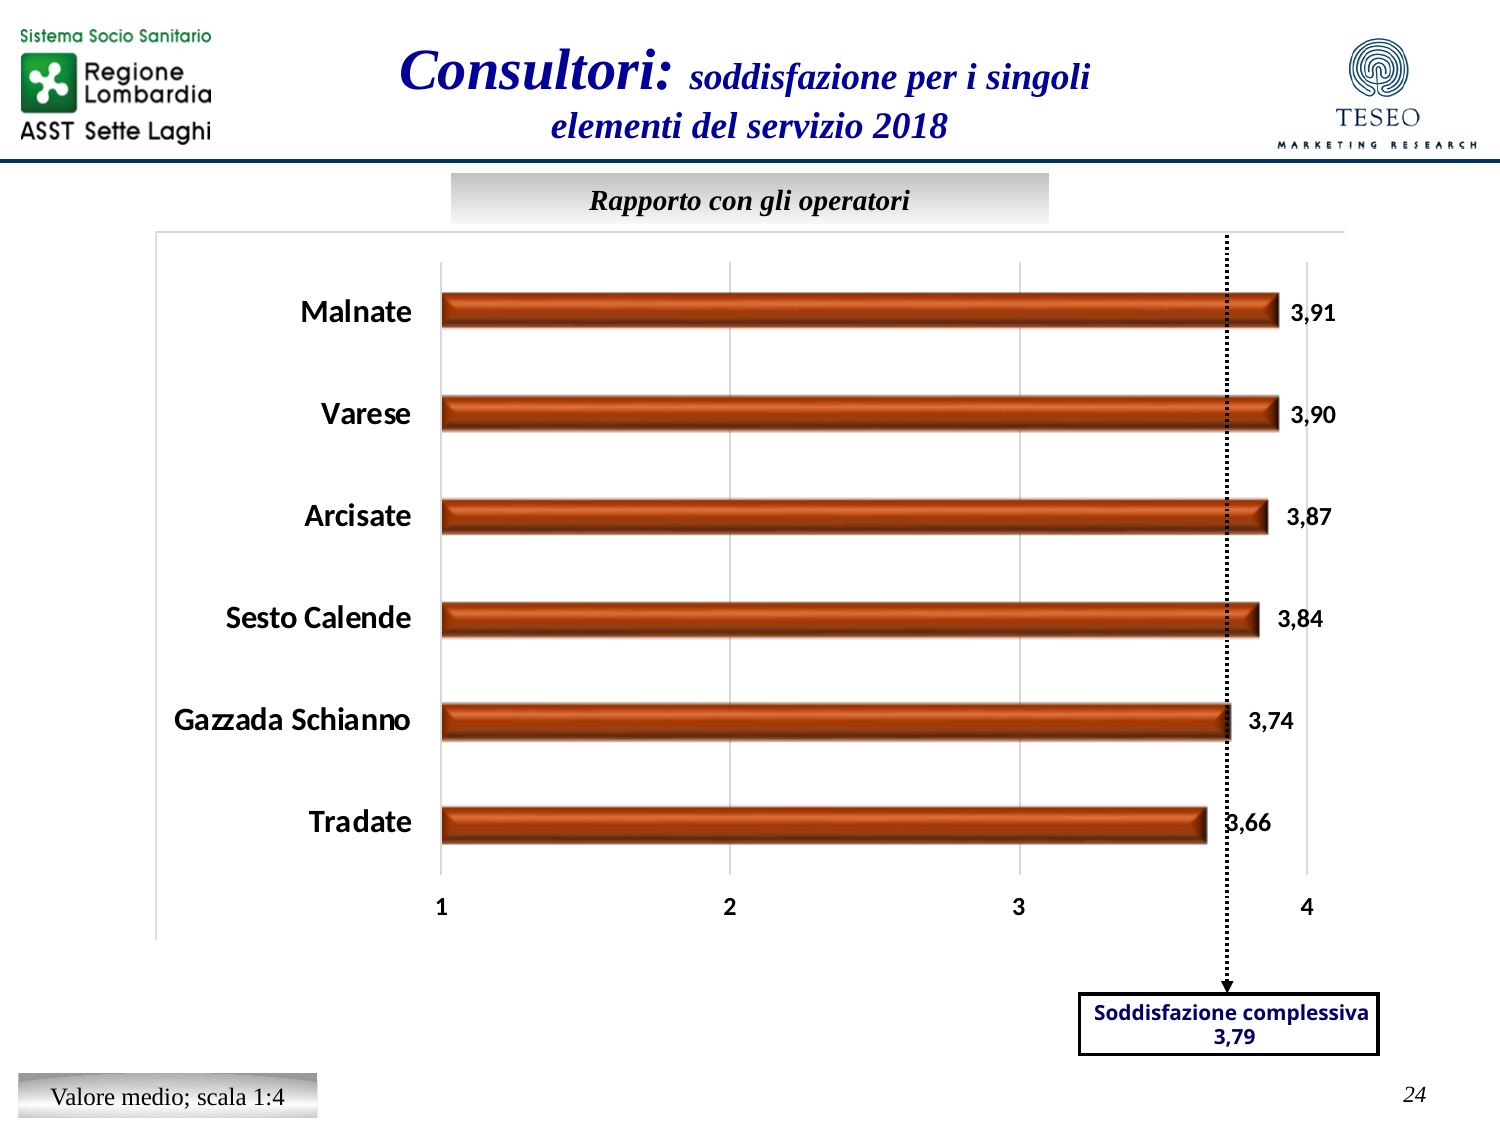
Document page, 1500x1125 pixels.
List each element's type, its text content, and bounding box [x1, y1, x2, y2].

text_box Soddisfazione complessiva 3,79 [1079, 993, 1379, 1055]
picture [21, 26, 206, 148]
picture [1294, 30, 1481, 149]
text_box Consultori: soddisfazione per i singoli elementi del servizio 2018 [206, 25, 1294, 151]
text_box Valore medio; scala 1:4 [18, 1073, 318, 1118]
picture [155, 230, 1345, 940]
text_box Rapporto con gli operatori [451, 173, 1049, 224]
